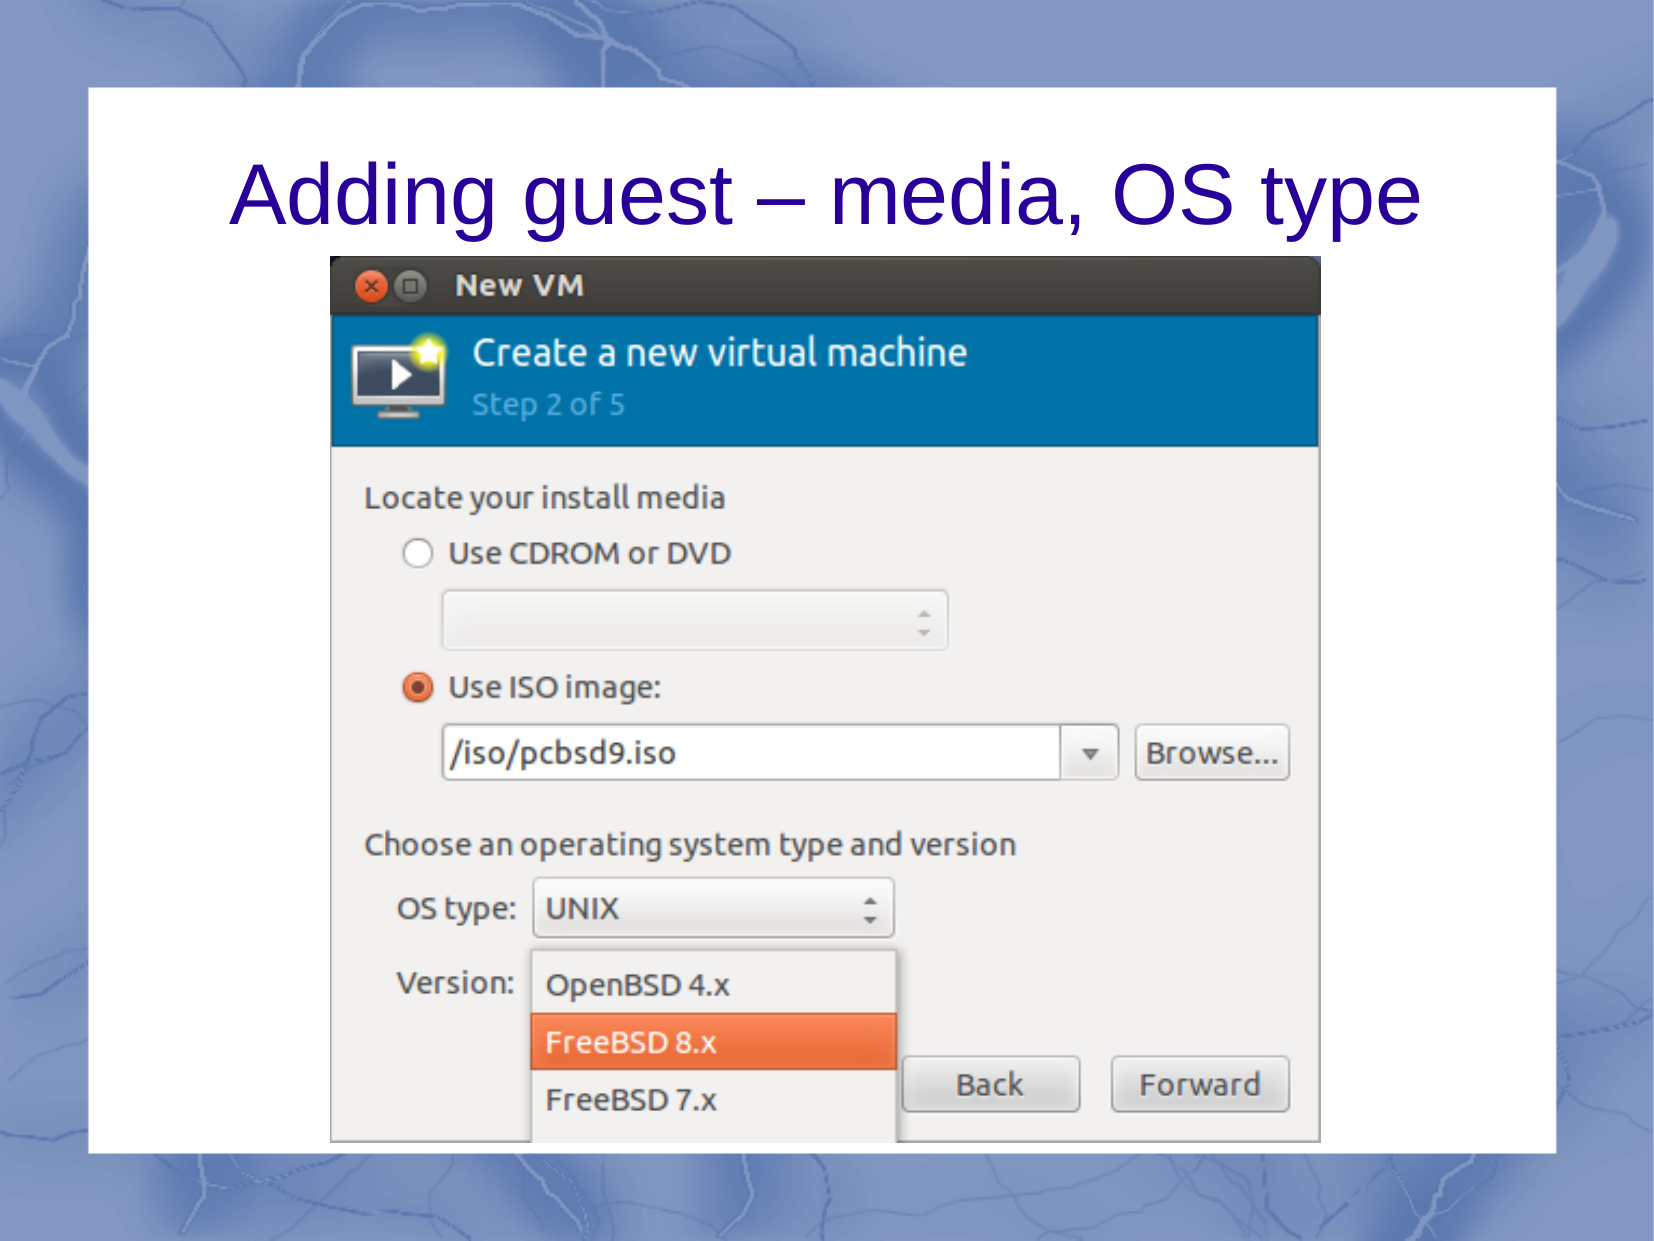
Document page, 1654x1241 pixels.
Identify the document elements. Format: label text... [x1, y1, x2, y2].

picture [0, 0, 1654, 1241]
title Adding guest – media, OS type [118, 90, 1536, 298]
